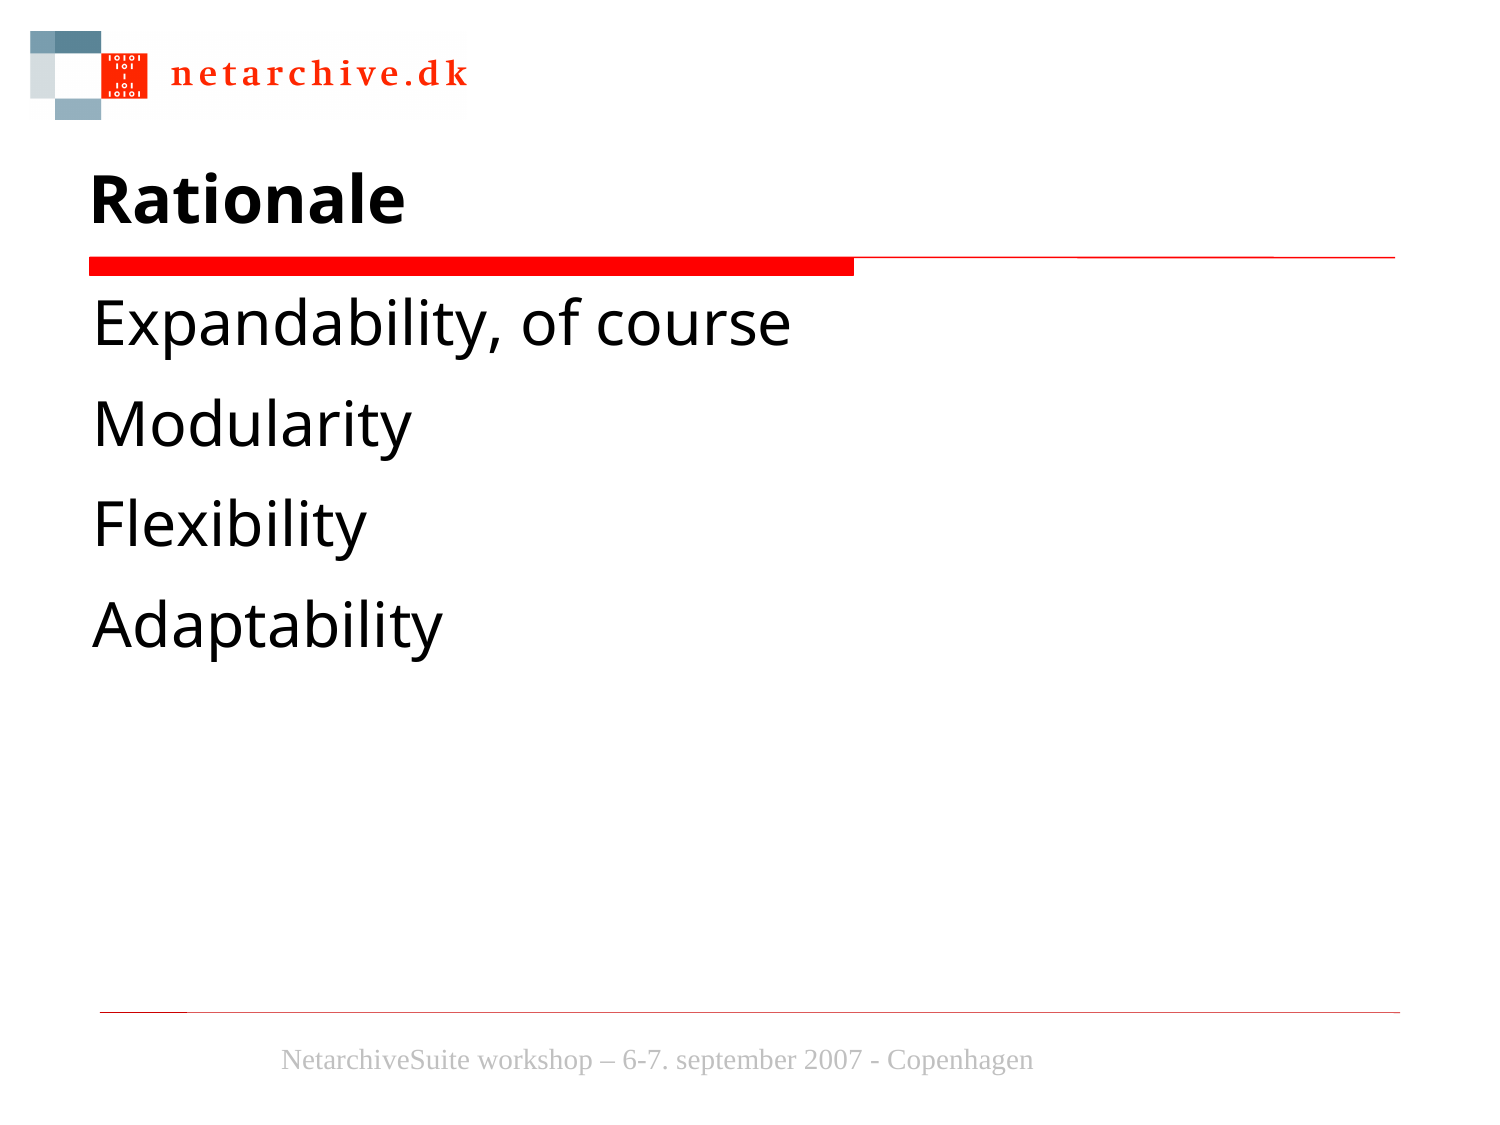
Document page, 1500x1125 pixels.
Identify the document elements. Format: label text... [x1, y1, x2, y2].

list Expandability, of course Modularity Flexibility Adaptability [92, 278, 1406, 988]
title Rationale [88, 144, 1401, 251]
picture [29, 31, 467, 120]
